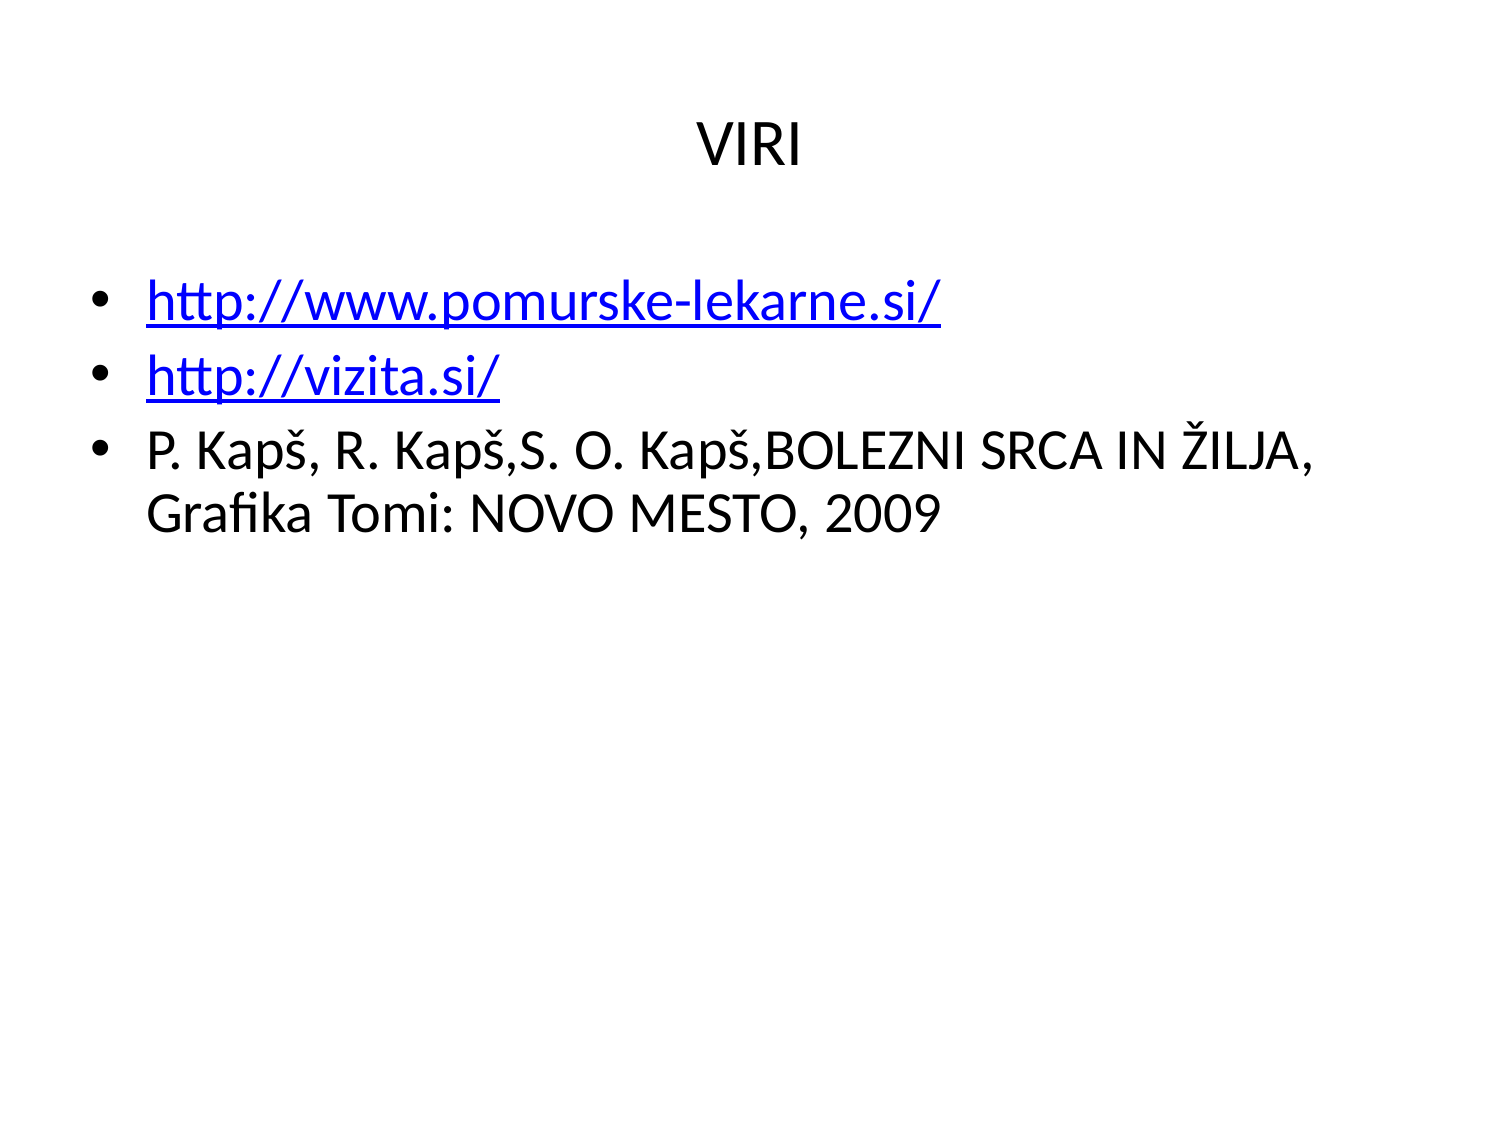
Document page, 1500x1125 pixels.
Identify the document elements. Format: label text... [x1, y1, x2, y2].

title VIRI [75, 45, 1425, 233]
list http://www.pomurske-lekarne.si/ http://vizita.si/ P. Kapš, R. Kapš,S. O. Kapš,BOLEZNI SRCA IN ŽILJA, Grafika Tomi: NOVO MESTO, 2009 [75, 262, 1425, 1005]
